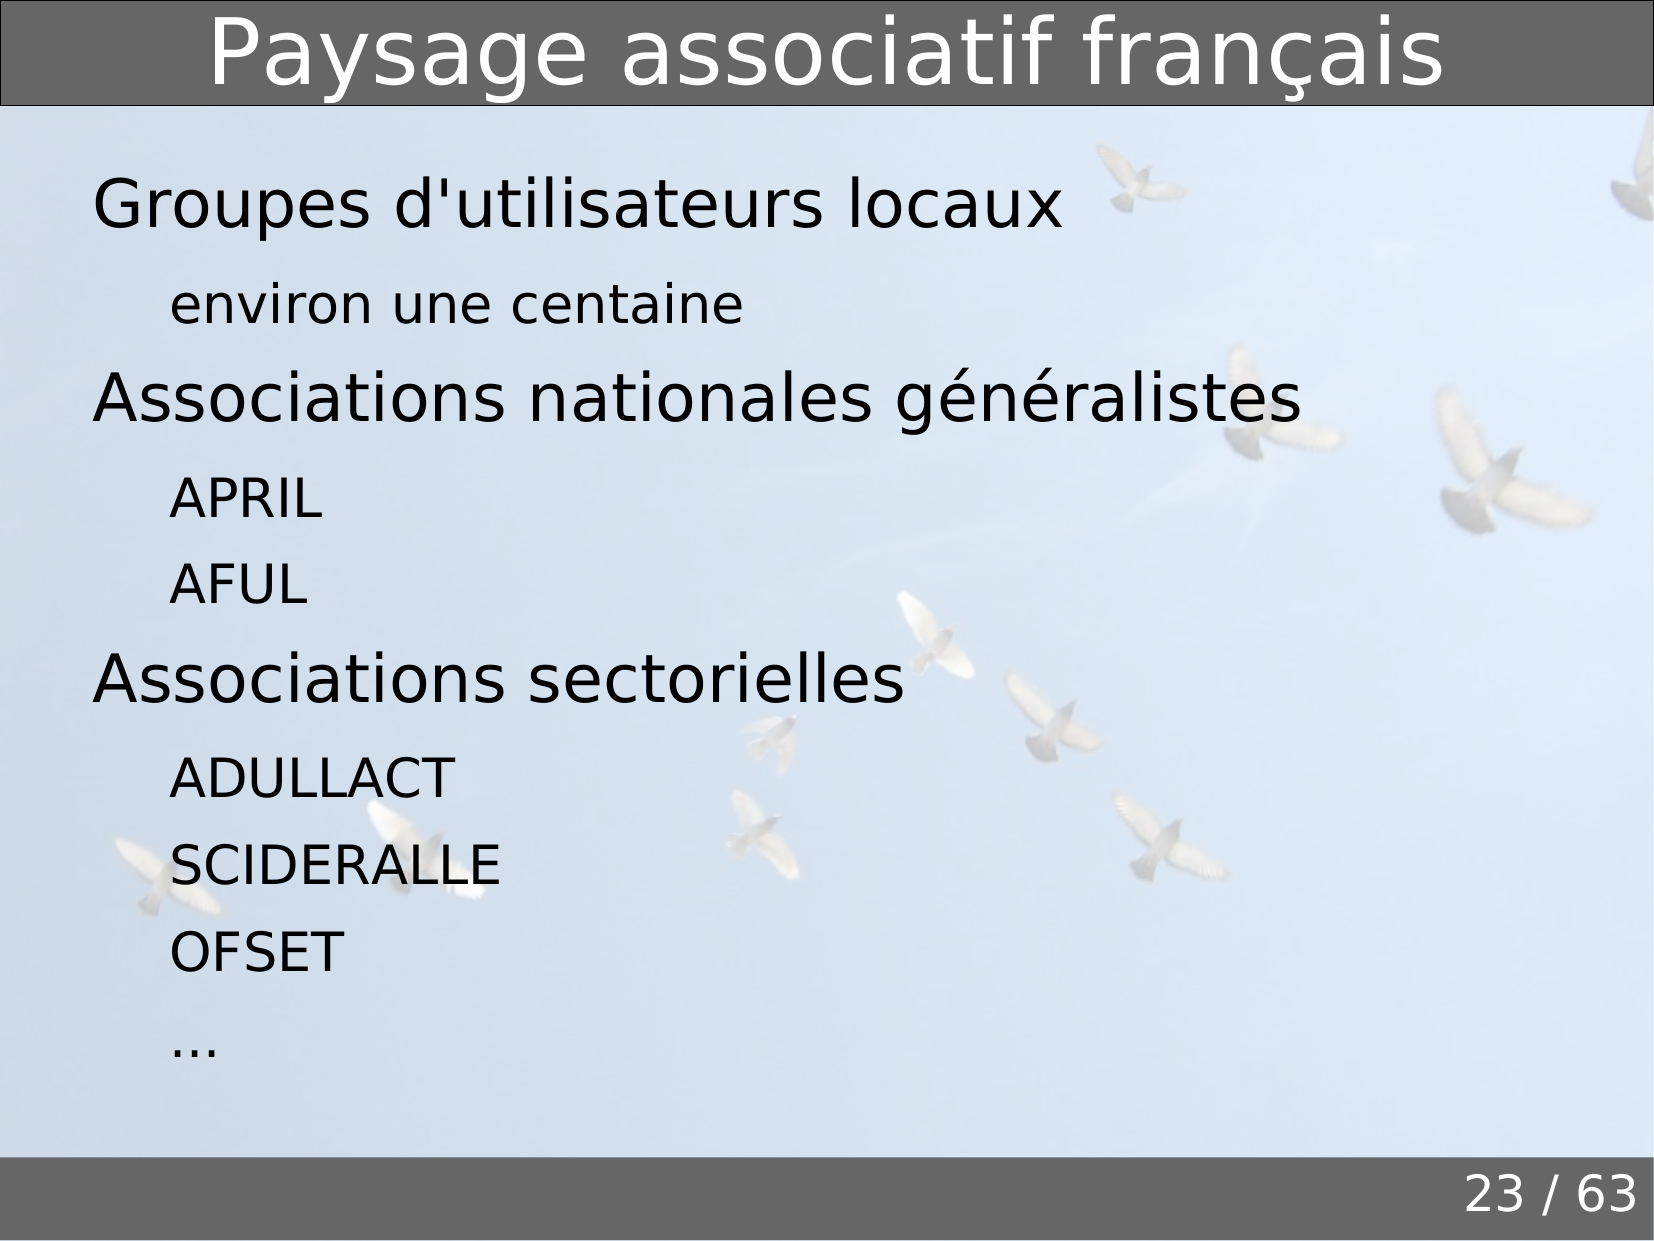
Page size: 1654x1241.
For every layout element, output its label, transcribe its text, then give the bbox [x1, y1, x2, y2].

title Paysage associatif français [0, 0, 1654, 107]
list Groupes d'utilisateurs locaux environ une centaine Associations nationales généralistes APRIL AFUL Associations sectorielles ADULLACT SCIDERALLE OFSET ... [74, 165, 1563, 1071]
